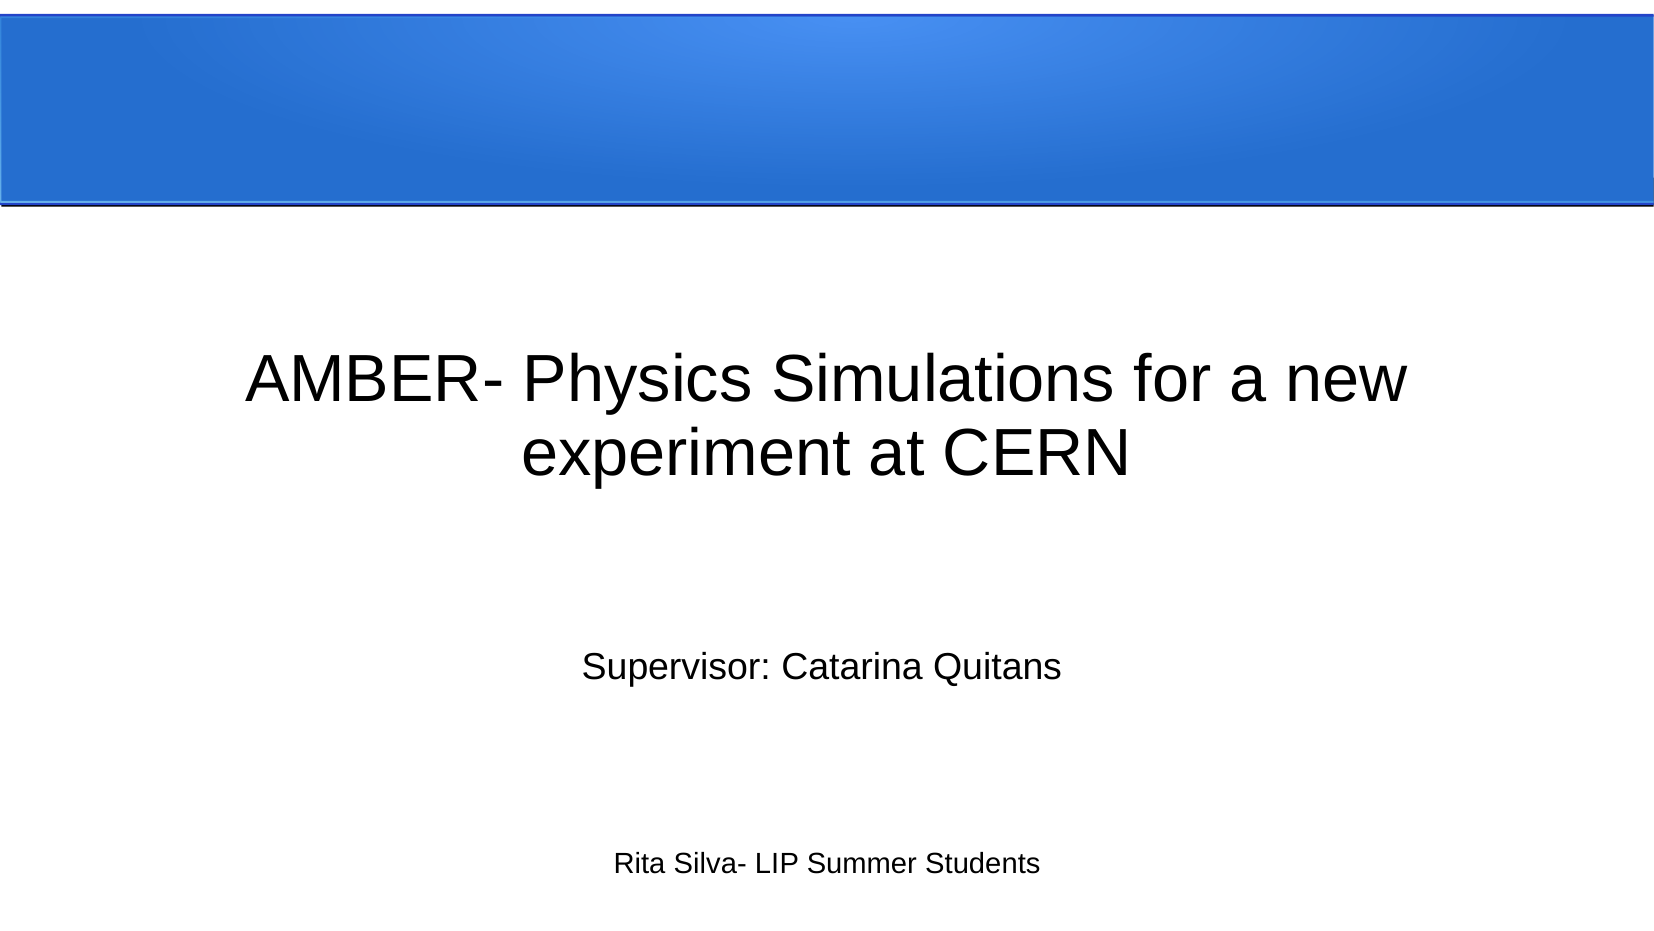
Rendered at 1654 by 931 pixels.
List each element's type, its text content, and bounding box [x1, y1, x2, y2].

text_box Supervisor: Catarina Quitans [566, 637, 1087, 737]
subtitle AMBER- Physics Simulations for a new experiment at CERN [82, 145, 1571, 686]
